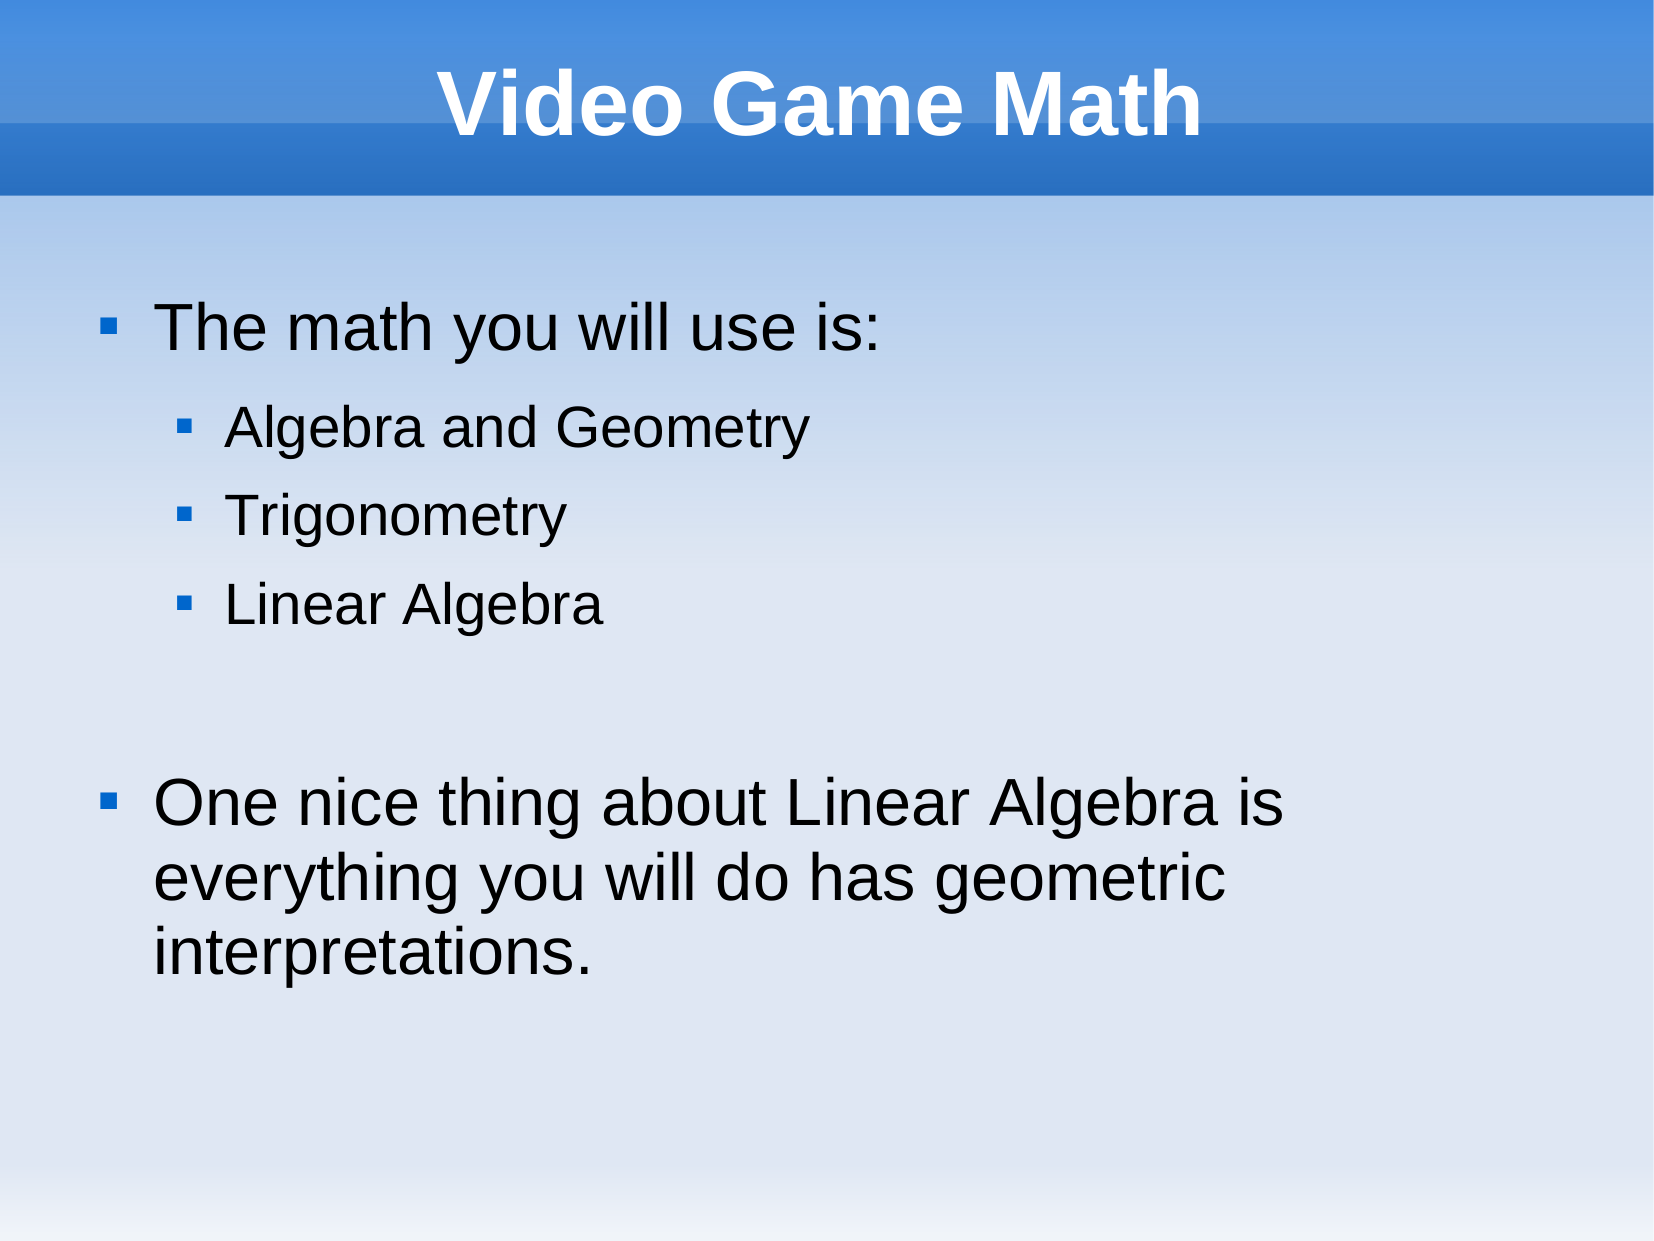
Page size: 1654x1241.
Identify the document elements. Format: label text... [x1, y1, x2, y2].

title Video Game Math [76, 0, 1565, 208]
list The math you will use is: Algebra and Geometry Trigonometry Linear Algebra One nice thing about Linear Algebra is everything you will do has geometric interpretations. [82, 290, 1571, 1202]
picture [0, 0, 1654, 1241]
